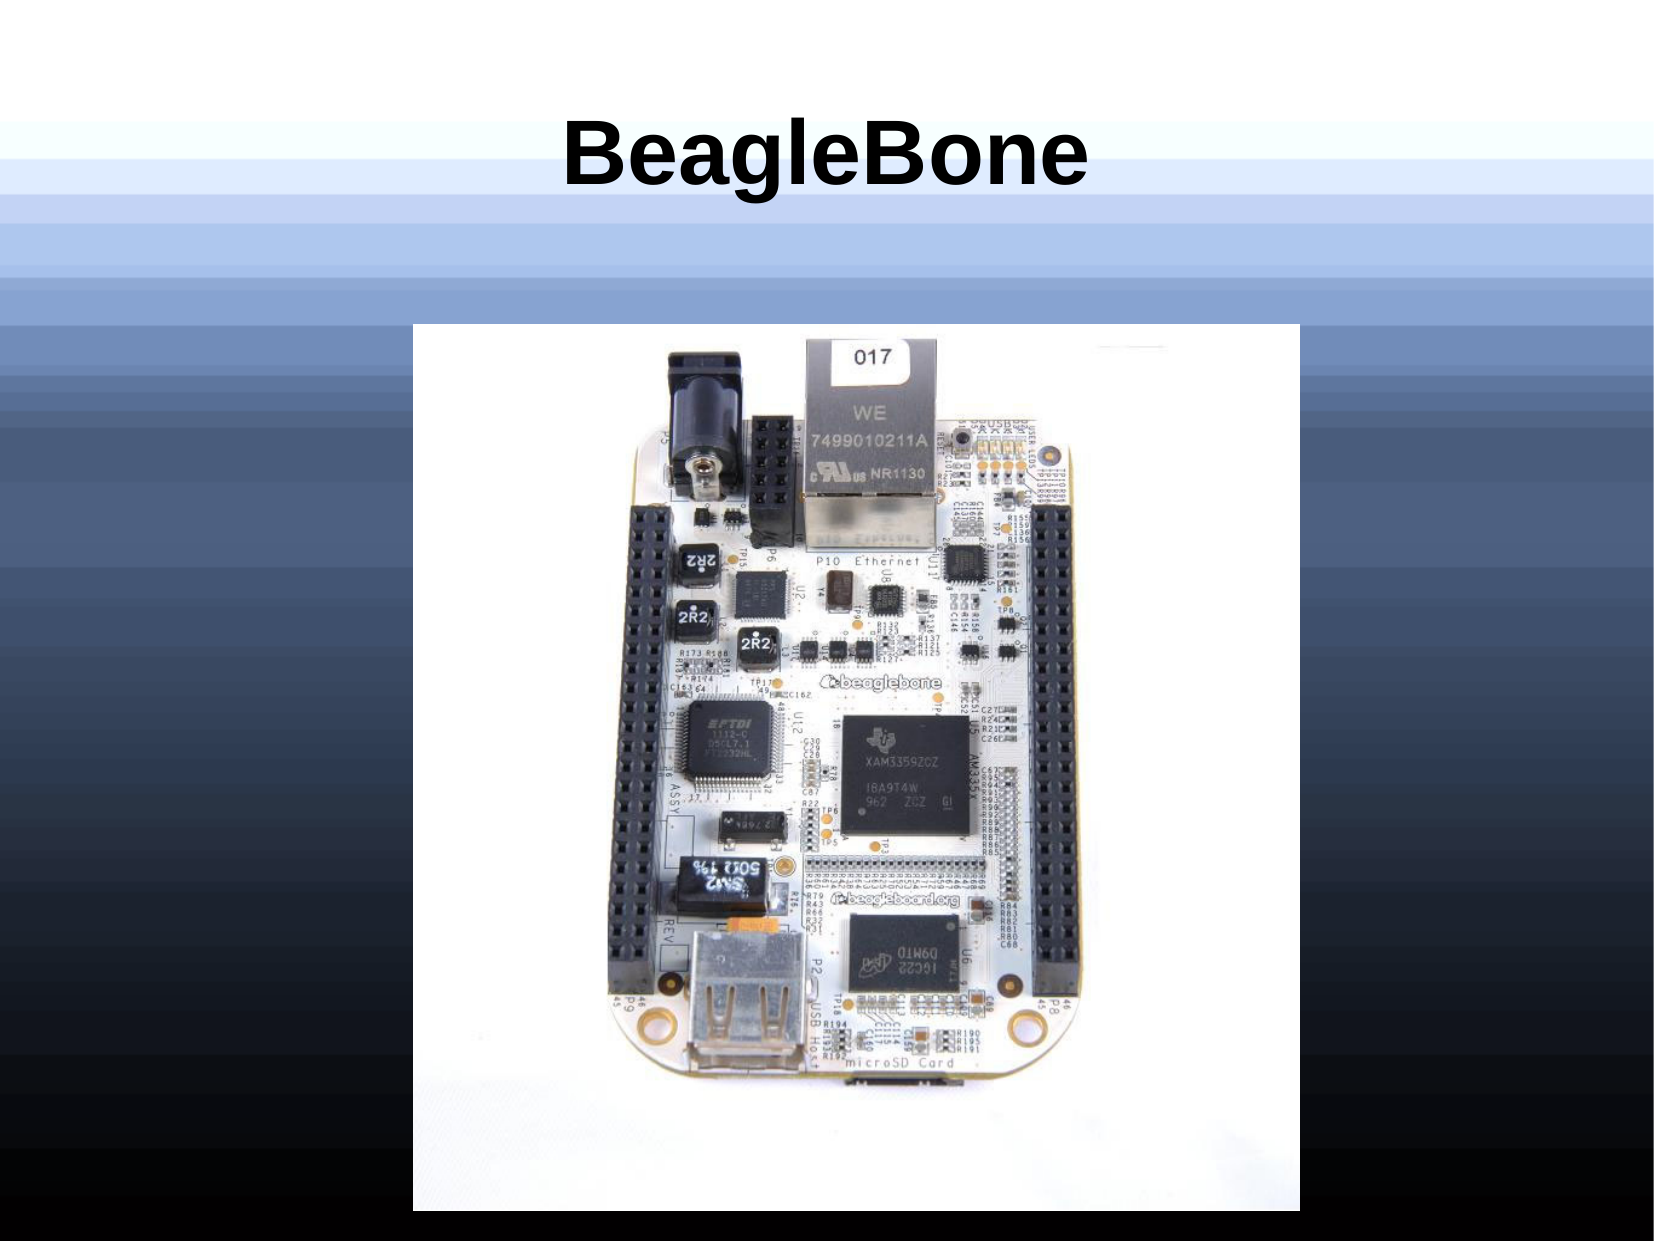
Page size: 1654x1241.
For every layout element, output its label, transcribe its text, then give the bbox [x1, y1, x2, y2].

picture [0, 0, 1654, 1241]
title BeagleBone [82, 49, 1571, 257]
